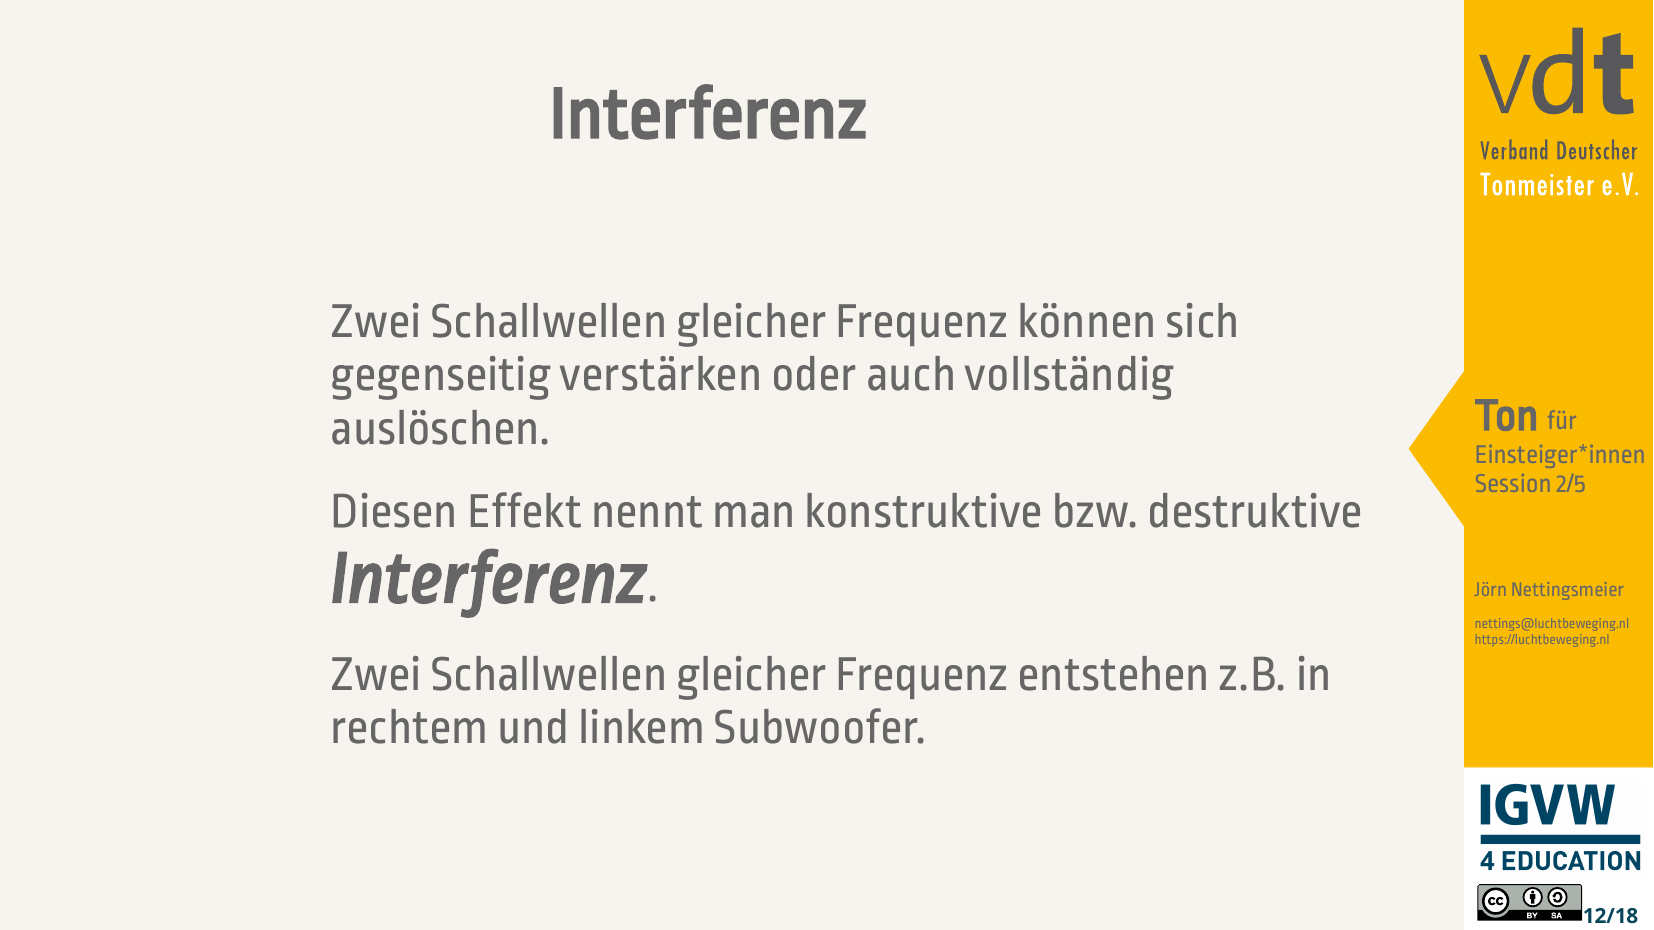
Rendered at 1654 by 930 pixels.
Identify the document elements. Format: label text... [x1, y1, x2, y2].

title Interferenz [82, 37, 1335, 193]
picture [1477, 780, 1646, 882]
list Zwei Schallwellen gleicher Frequenz können sich gegenseitig verstärken oder auch vollständig auslöschen. Diesen Effekt nennt man konstruktive bzw. destruktive Interferenz. Zwei Schallwellen gleicher Frequenz entstehen z.B. in rechtem und linkem Subwoofer. [259, 295, 1394, 905]
